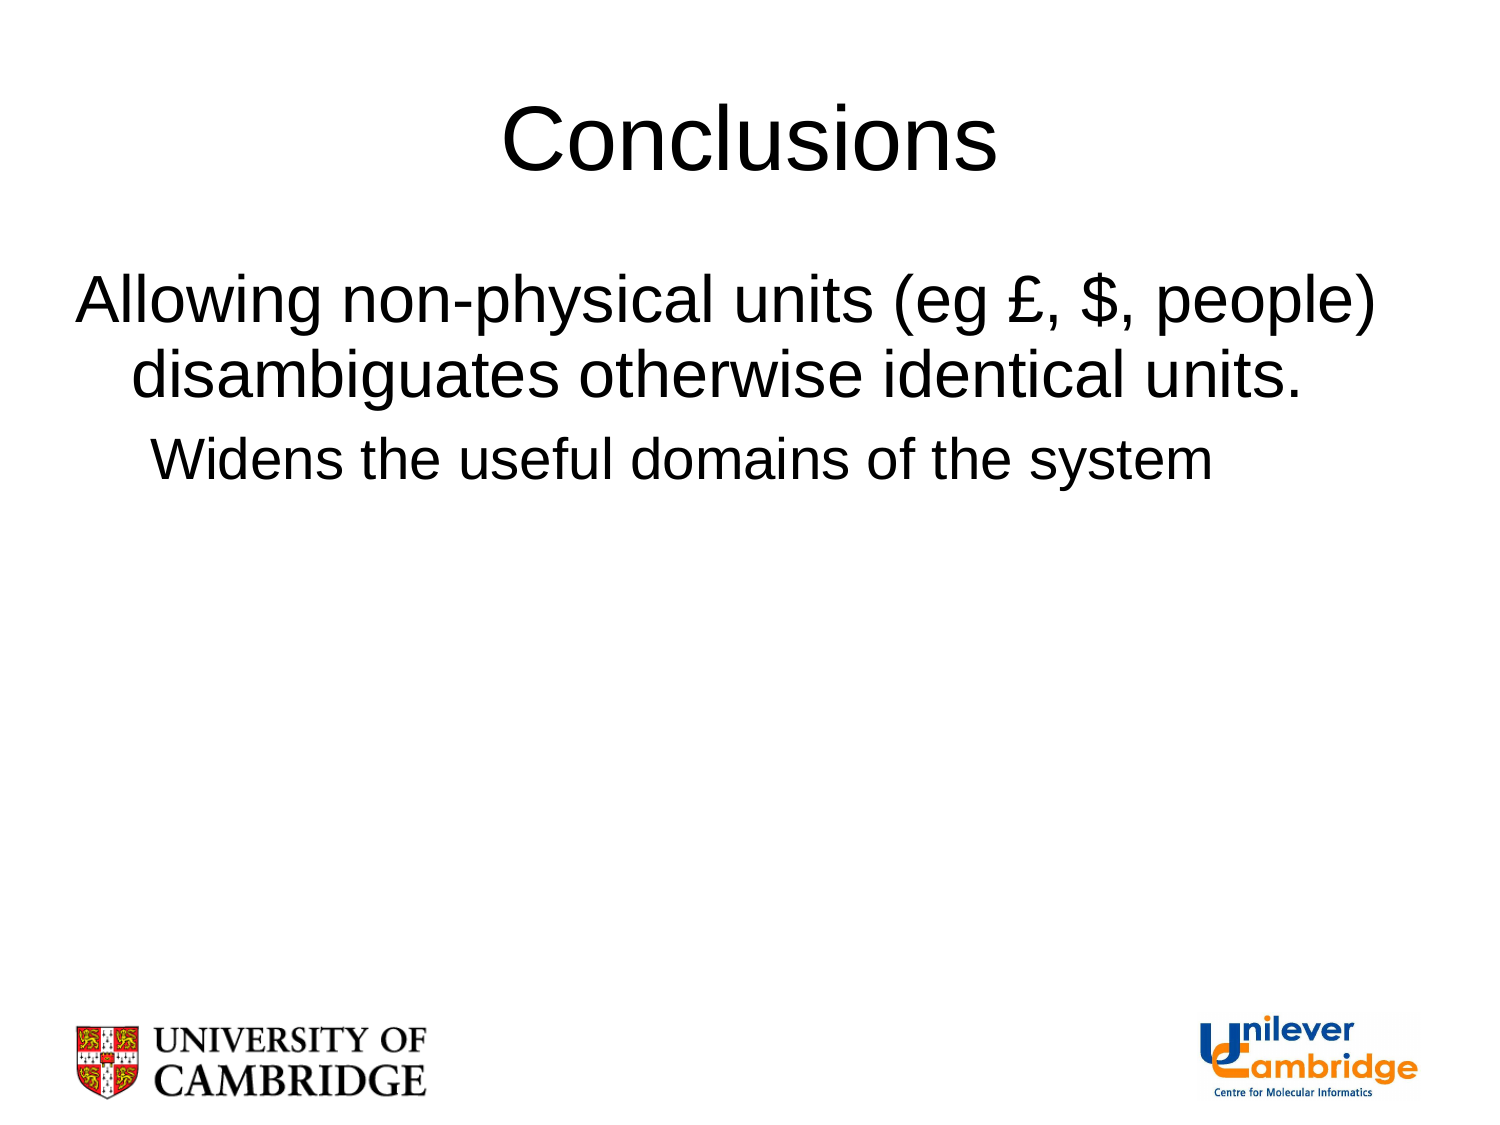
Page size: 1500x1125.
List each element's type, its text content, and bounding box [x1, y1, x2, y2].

title Conclusions [75, 52, 1426, 226]
list Allowing non-physical units (eg £, $, people) disambiguates otherwise identical units. Widens the useful domains of the system [75, 262, 1426, 991]
picture [1197, 1012, 1421, 1101]
picture [62, 1012, 438, 1105]
